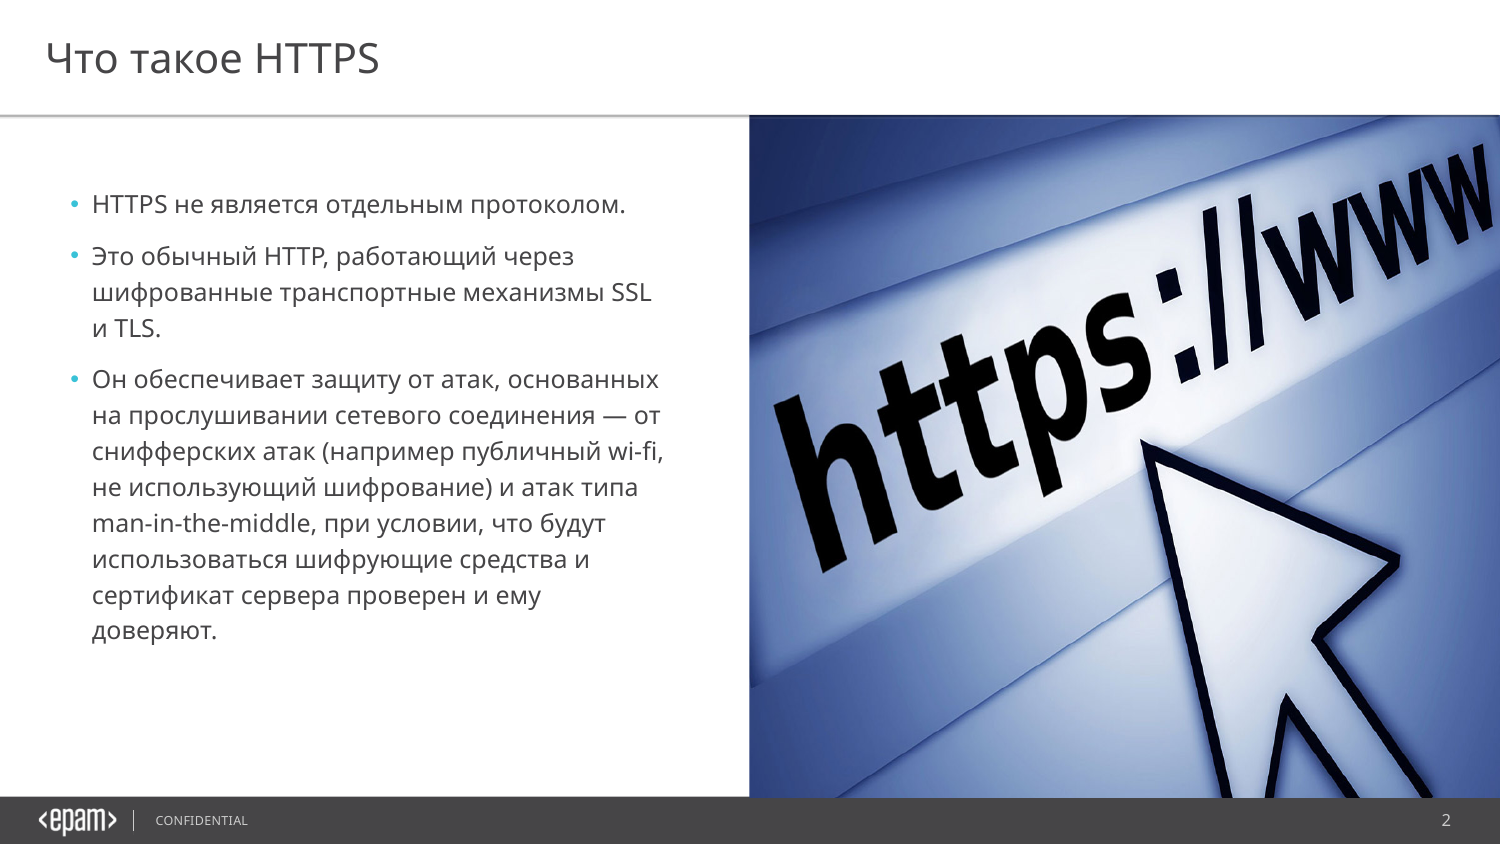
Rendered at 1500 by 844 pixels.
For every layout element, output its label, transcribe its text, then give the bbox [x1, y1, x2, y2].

list Что такое HTTPS [0, 0, 1500, 115]
picture [749, 115, 1500, 798]
picture [38, 808, 117, 837]
list HTTPS не является отдельным протоколом. Это обычный HTTP, работающий через шифрованные транспортные механизмы SSL и TLS. Он обеспечивает защиту от атак, основанных на прослушивании сетевого соединения — от снифферских атак (например публичный wi-fi, не использующий шифрование) и атак типа man-in-the-middle, при условии, что будут использоваться шифрующие средства и сертификат сервера проверен и ему доверяют. [59, 177, 685, 733]
